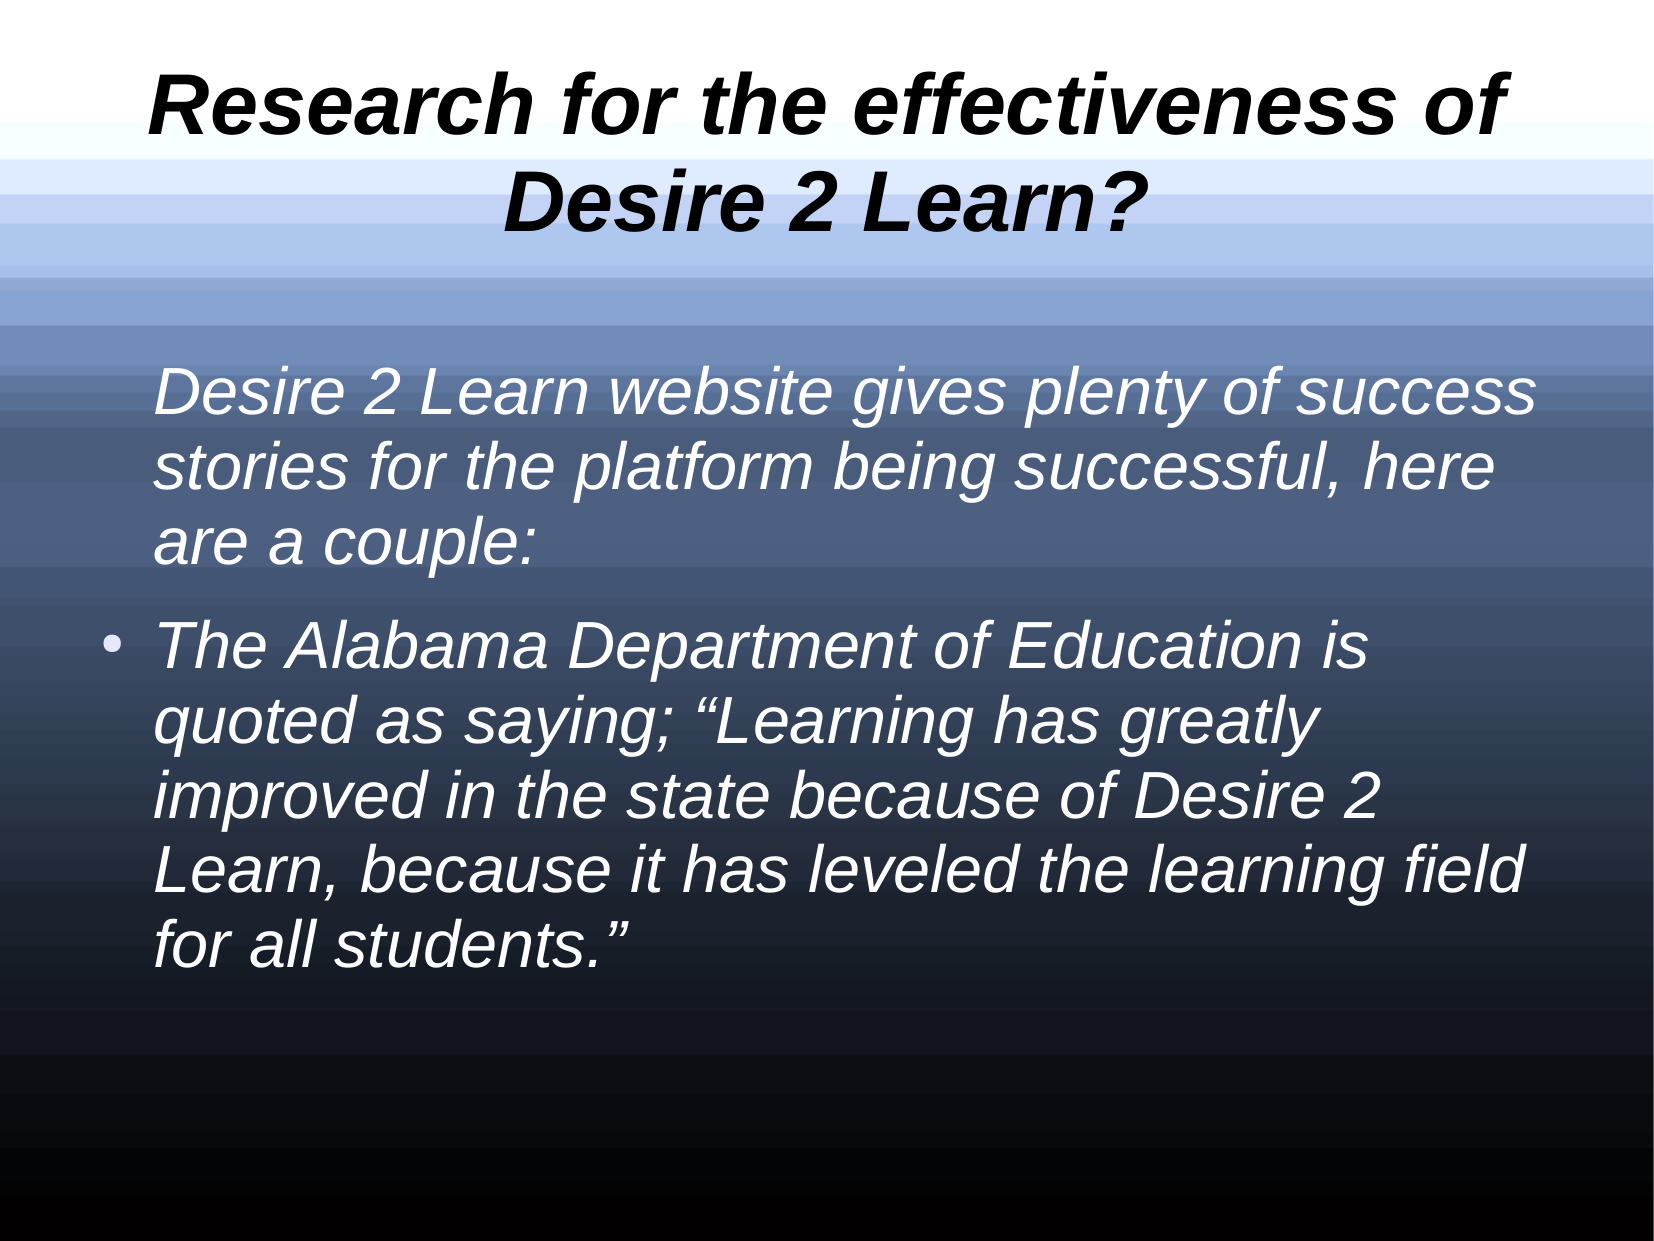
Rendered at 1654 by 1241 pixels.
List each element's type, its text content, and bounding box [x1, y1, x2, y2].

list Desire 2 Learn website gives plenty of success stories for the platform being successful, here are a couple: The Alabama Department of Education is quoted as saying; “Learning has greatly improved in the state because of Desire 2 Learn, because it has leveled the learning field for all students.” [82, 354, 1571, 1109]
title Research for the effectiveness of Desire 2 Learn? [82, 49, 1571, 257]
picture [0, 0, 1654, 1241]
